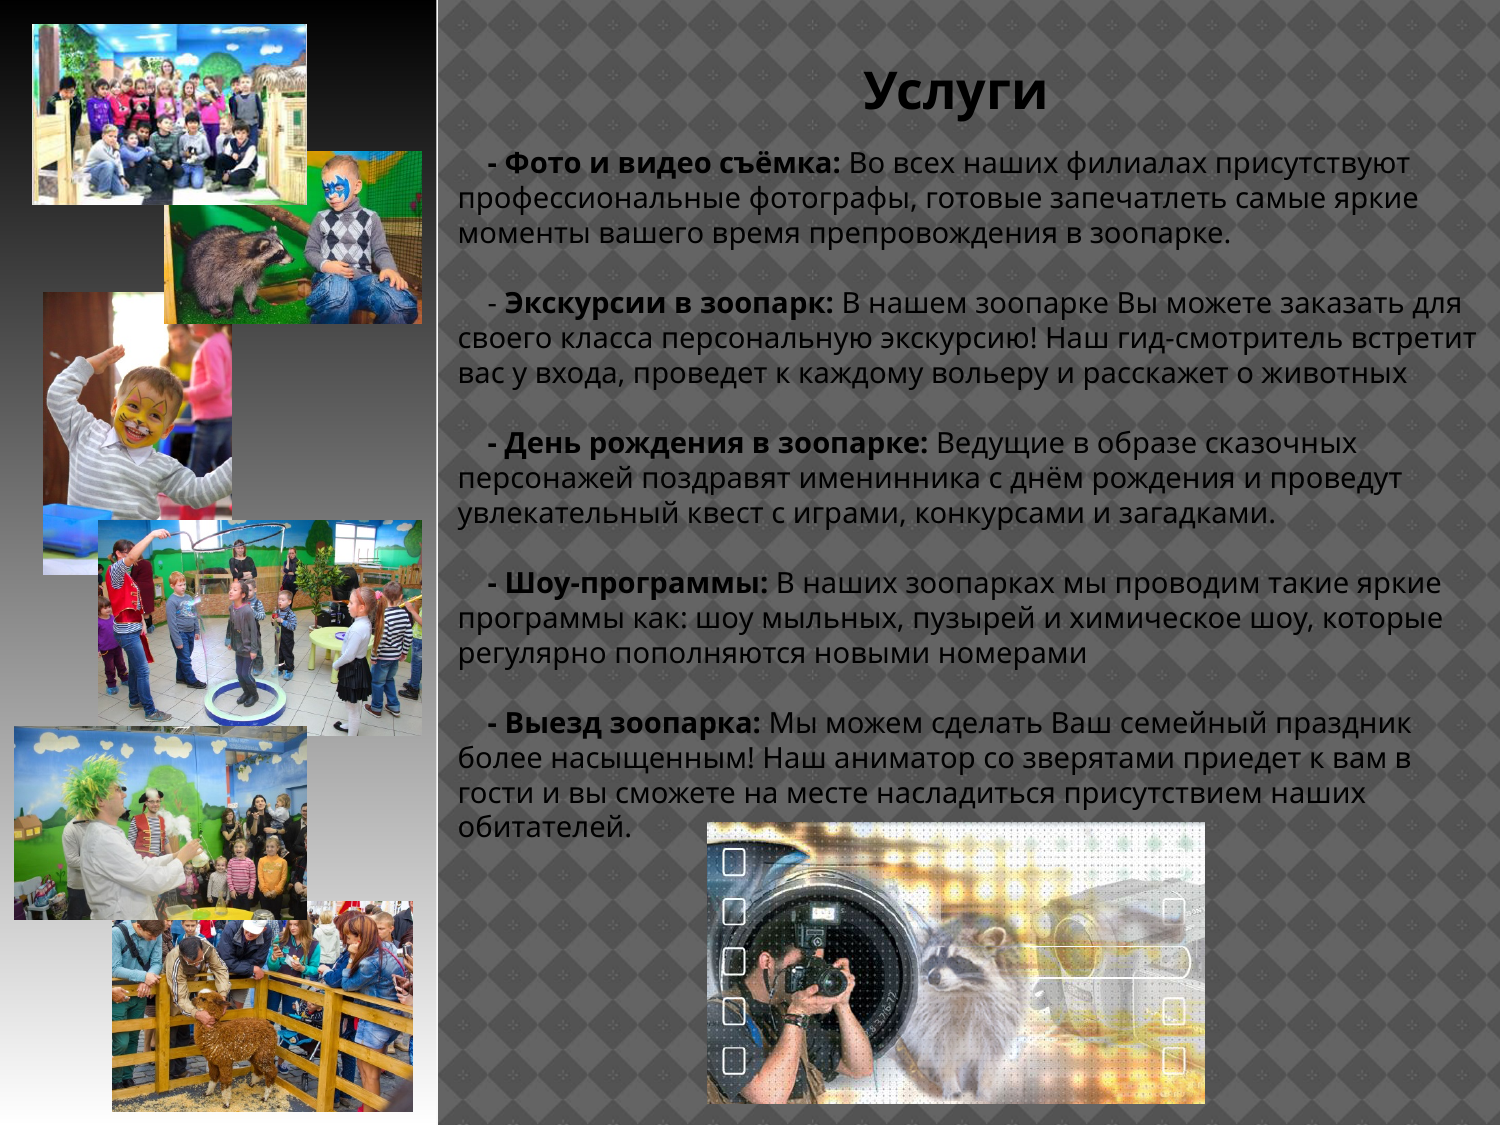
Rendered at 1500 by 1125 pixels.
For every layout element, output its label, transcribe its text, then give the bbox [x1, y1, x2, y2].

text_box Услуги [472, 30, 1439, 120]
picture [438, 0, 1500, 1125]
picture [14, 24, 422, 1112]
text_box - Фото и видео съёмка: Во всех наших филиалах присутствуют профессиональные фотографы, готовые запечатлеть самые яркие моменты вашего время препровождения в зоопарке. - Экскурсии в зоопарк: В нашем зоопарке Вы можете заказать для своего класса персональную экскурсию! Наш гид-смотритель встретит вас у входа, проведет к каждому вольеру и расскажет о животных - День рождения в зоопарке: Ведущие в образе сказочных персонажей поздравят именинника с днём рождения и проведут увлекательный квест с играми, конкурсами и загадками. - Шоу-программы: В наших зоопарках мы проводим такие яркие программы как: шоу мыльных, пузырей и химическое шоу, которые регулярно пополняются новыми номерами - Выезд зоопарка: Мы можем сделать Ваш семейный праздник более насыщенным! Наш аниматор со зверятами приедет к вам в гости и вы сможете на месте насладиться присутствием наших обитателей. [442, 137, 1500, 852]
